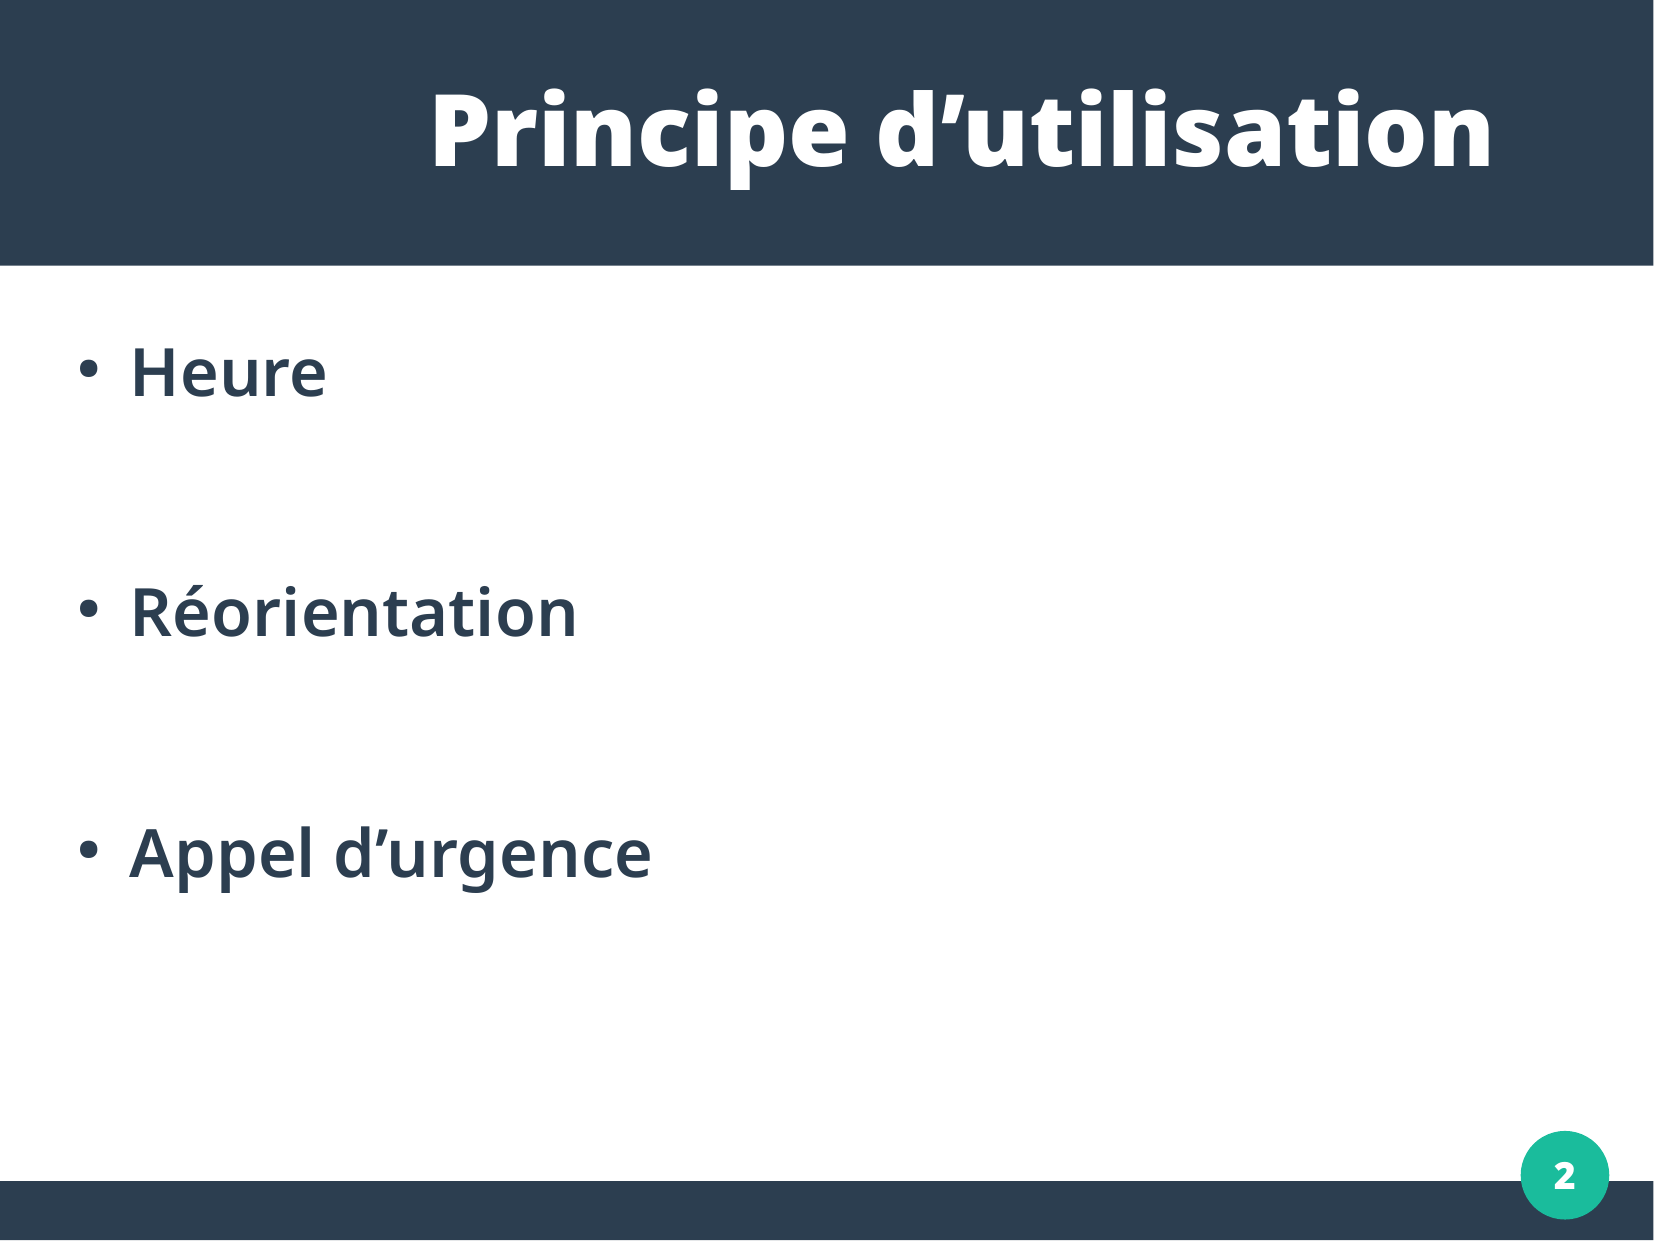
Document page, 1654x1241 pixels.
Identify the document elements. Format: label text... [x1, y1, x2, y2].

list Heure Réorientation Appel d’urgence [59, 324, 1595, 1152]
title Principe d’utilisation [59, 49, 1595, 207]
